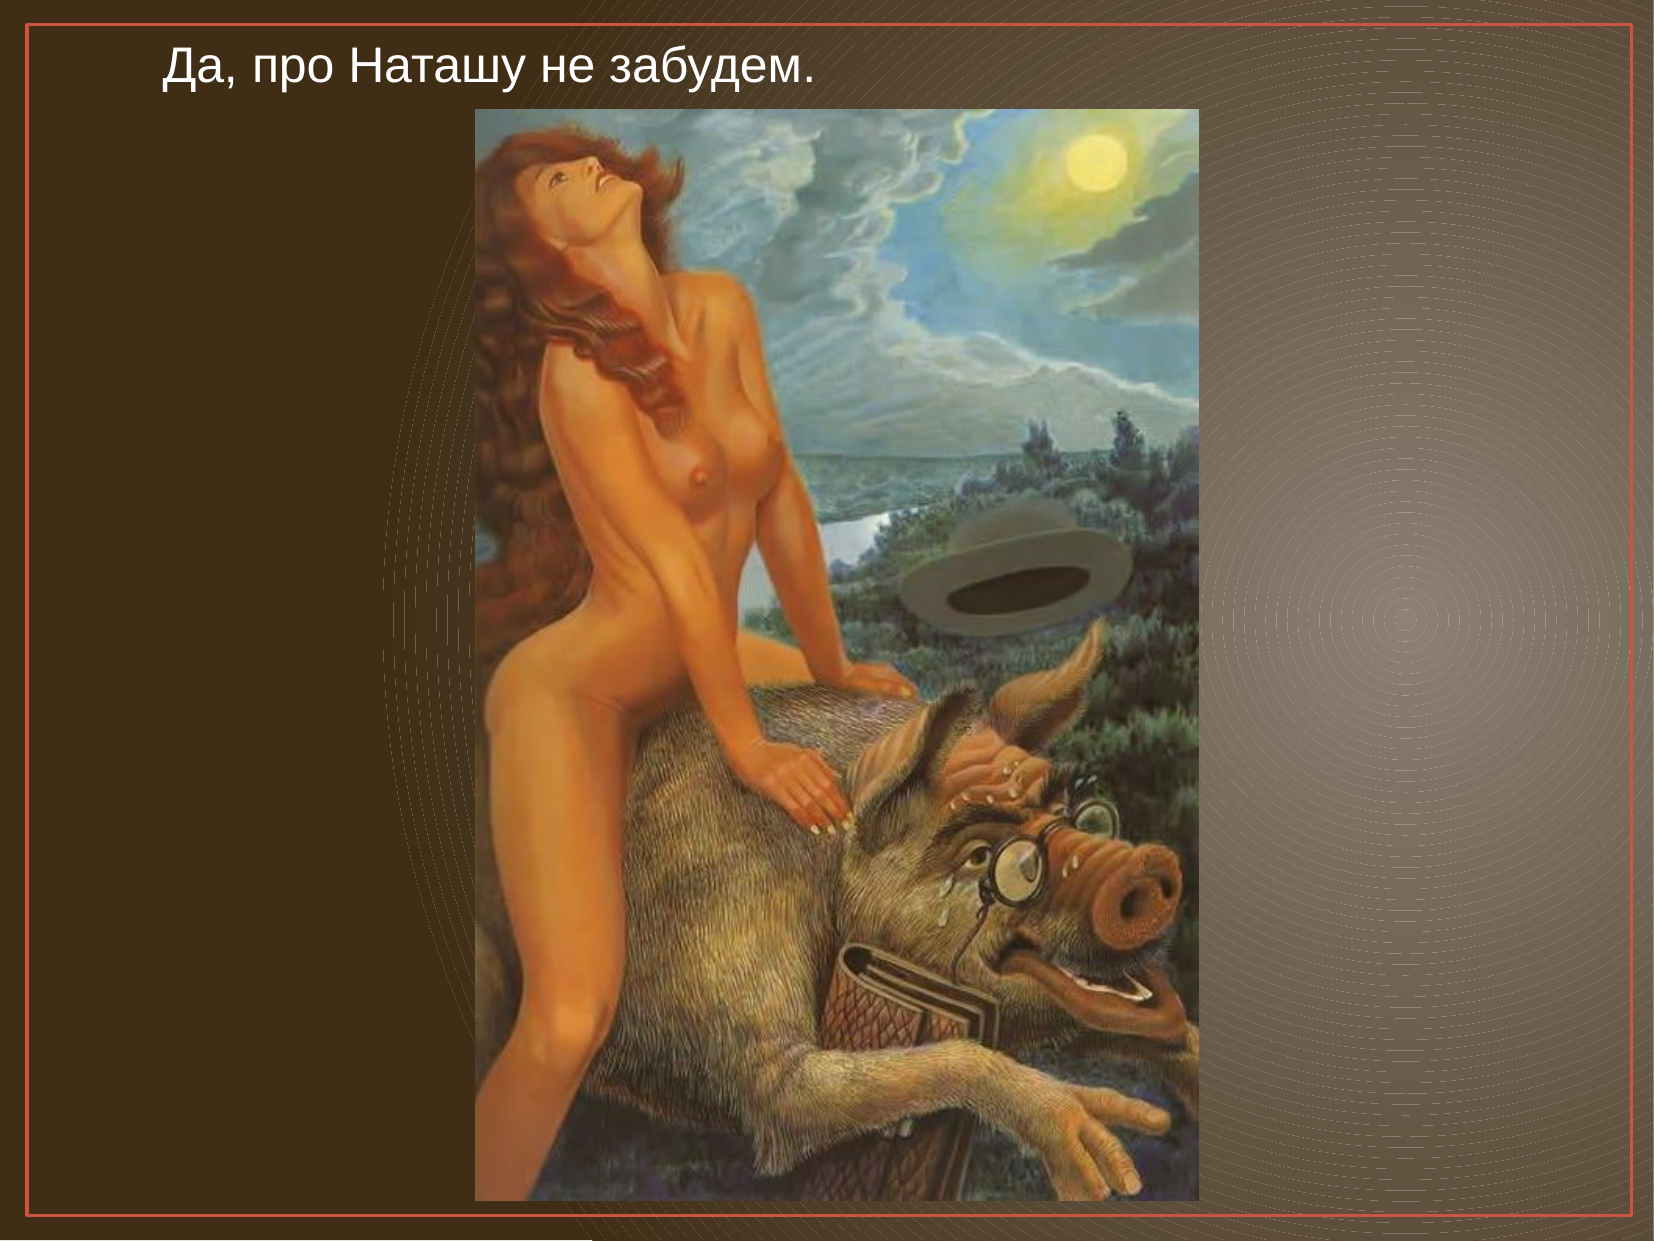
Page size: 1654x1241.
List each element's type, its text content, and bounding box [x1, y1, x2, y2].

text_box Да, про Наташу не забудем. [147, 29, 988, 669]
picture [475, 109, 1199, 1201]
